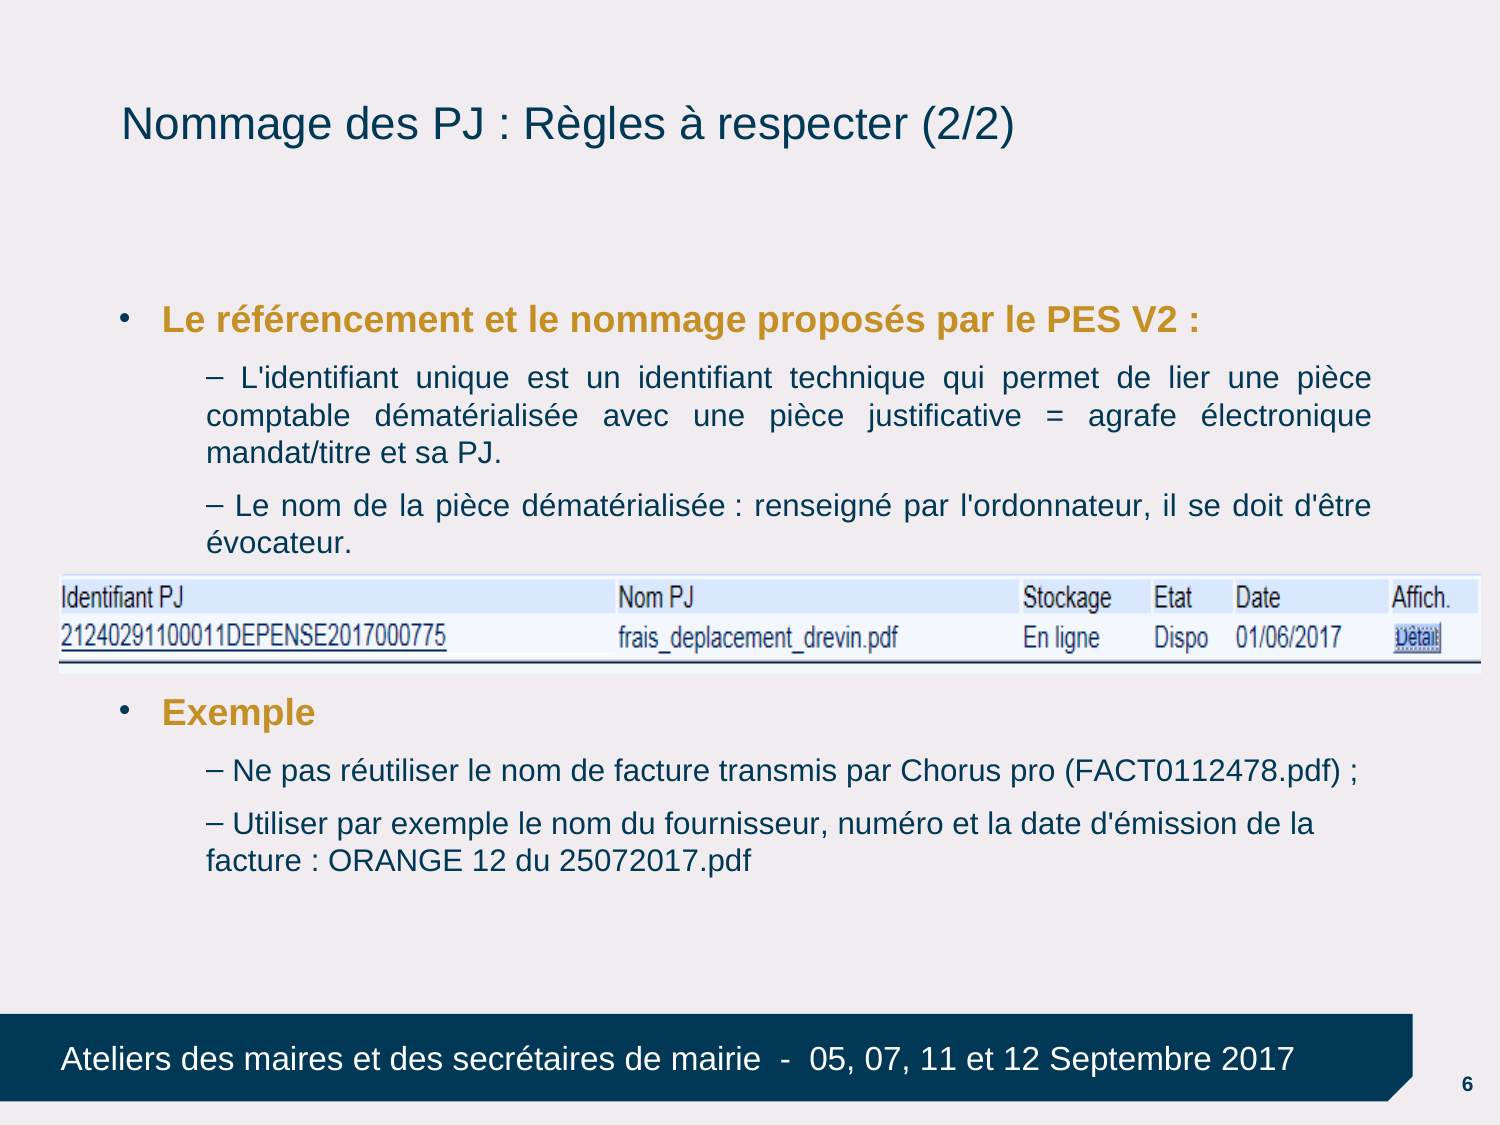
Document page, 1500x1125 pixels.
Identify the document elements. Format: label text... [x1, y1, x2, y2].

title Nommage des PJ : Règles à respecter (2/2) [121, 68, 1438, 180]
picture [59, 574, 1481, 674]
list Le référencement et le nommage proposés par le PES V2 : L'identifiant unique est un identifiant technique qui permet de lier une pièce comptable dématérialisée avec une pièce justificative = agrafe électronique mandat/titre et sa PJ. Le nom de la pièce dématérialisée : renseigné par l'ordonnateur, il se doit d'être évocateur. Exemple Ne pas réutiliser le nom de facture transmis par Chorus pro (FACT0112478.pdf) ; Utiliser par exemple le nom du fournisseur, numéro et la date d'émission de la facture : ORANGE 12 du 25072017.pdf [118, 674, 1375, 957]
list Le référencement et le nommage proposés par le PES V2 : L'identifiant unique est un identifiant technique qui permet de lier une pièce comptable dématérialisée avec une pièce justificative = agrafe électronique mandat/titre et sa PJ. Le nom de la pièce dématérialisée : renseigné par l'ordonnateur, il se doit d'être évocateur. Exemple Ne pas réutiliser le nom de facture transmis par Chorus pro (FACT0112478.pdf) ; Utiliser par exemple le nom du fournisseur, numéro et la date d'émission de la facture : ORANGE 12 du 25072017.pdf [118, 295, 1375, 574]
